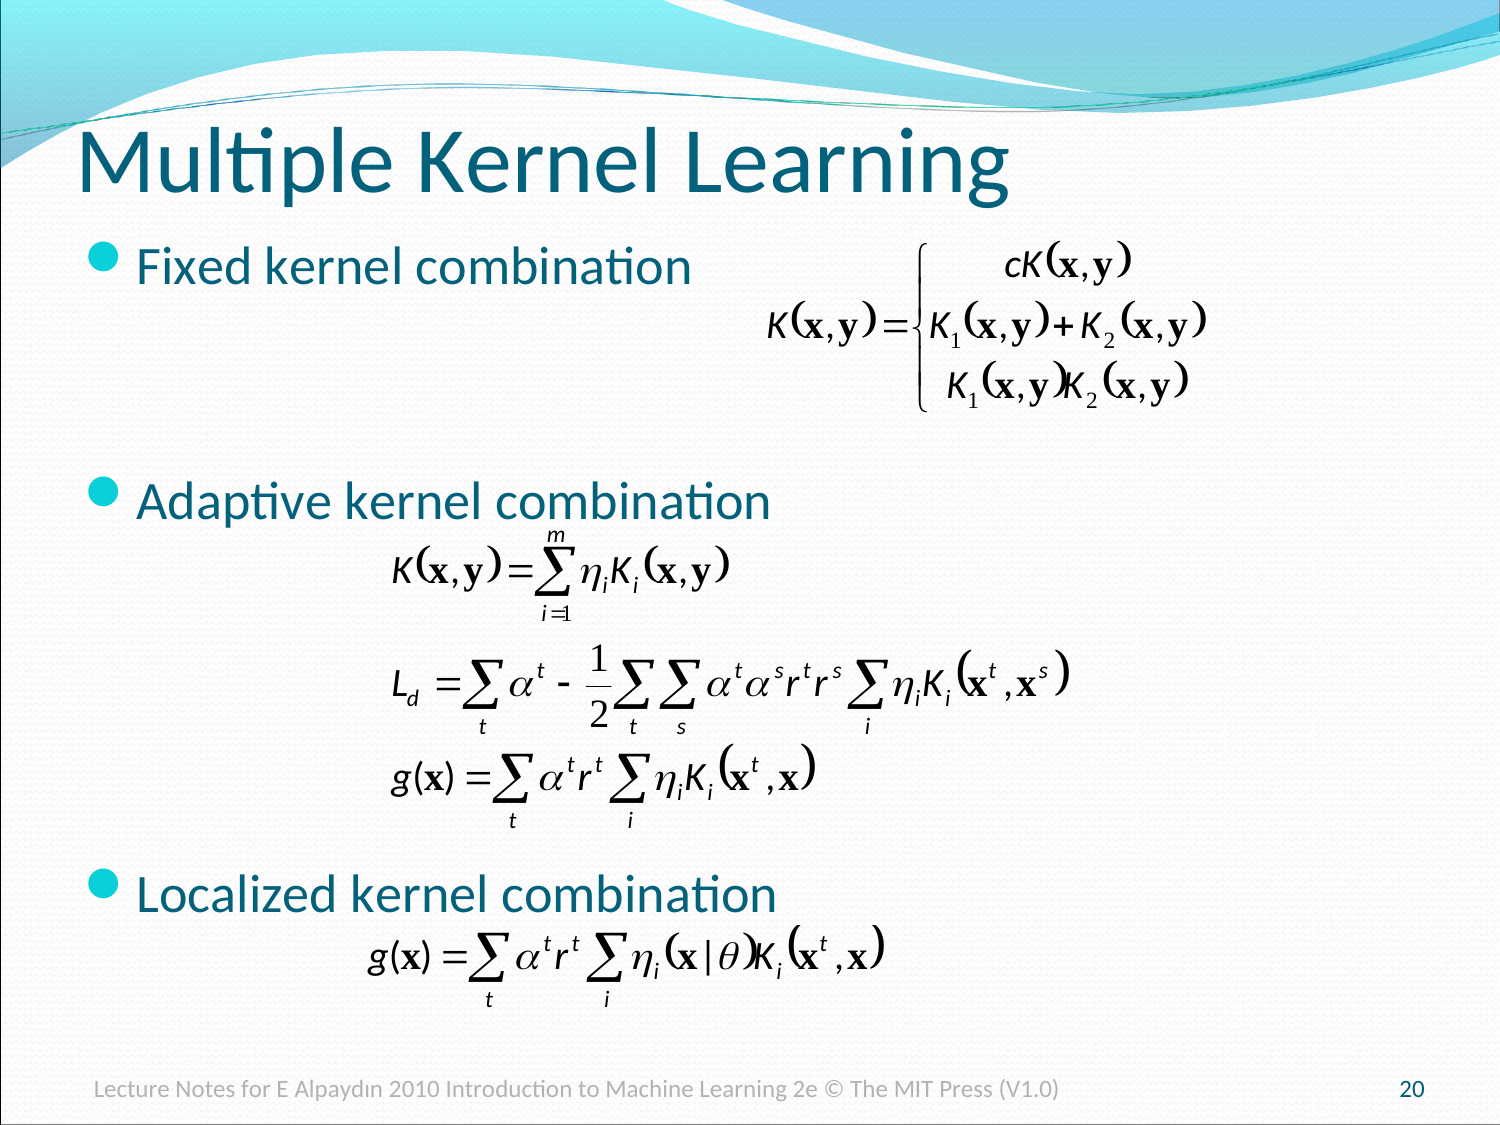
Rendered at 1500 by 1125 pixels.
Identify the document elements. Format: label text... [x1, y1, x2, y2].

text_box Multiple Kernel Learning [75, 90, 1426, 211]
chart [386, 515, 1070, 837]
text_box Fixed kernel combination Adaptive kernel combination Localized kernel combination [70, 222, 1421, 943]
text_box <number> [1299, 1042, 1426, 1103]
chart [363, 925, 886, 1017]
picture [0, 0, 1500, 1125]
chart [761, 234, 1207, 422]
text_box Lecture Notes for E Alpaydın 2010 Introduction to Machine Learning 2e © The MIT Press (V1.0) [93, 1042, 1254, 1103]
